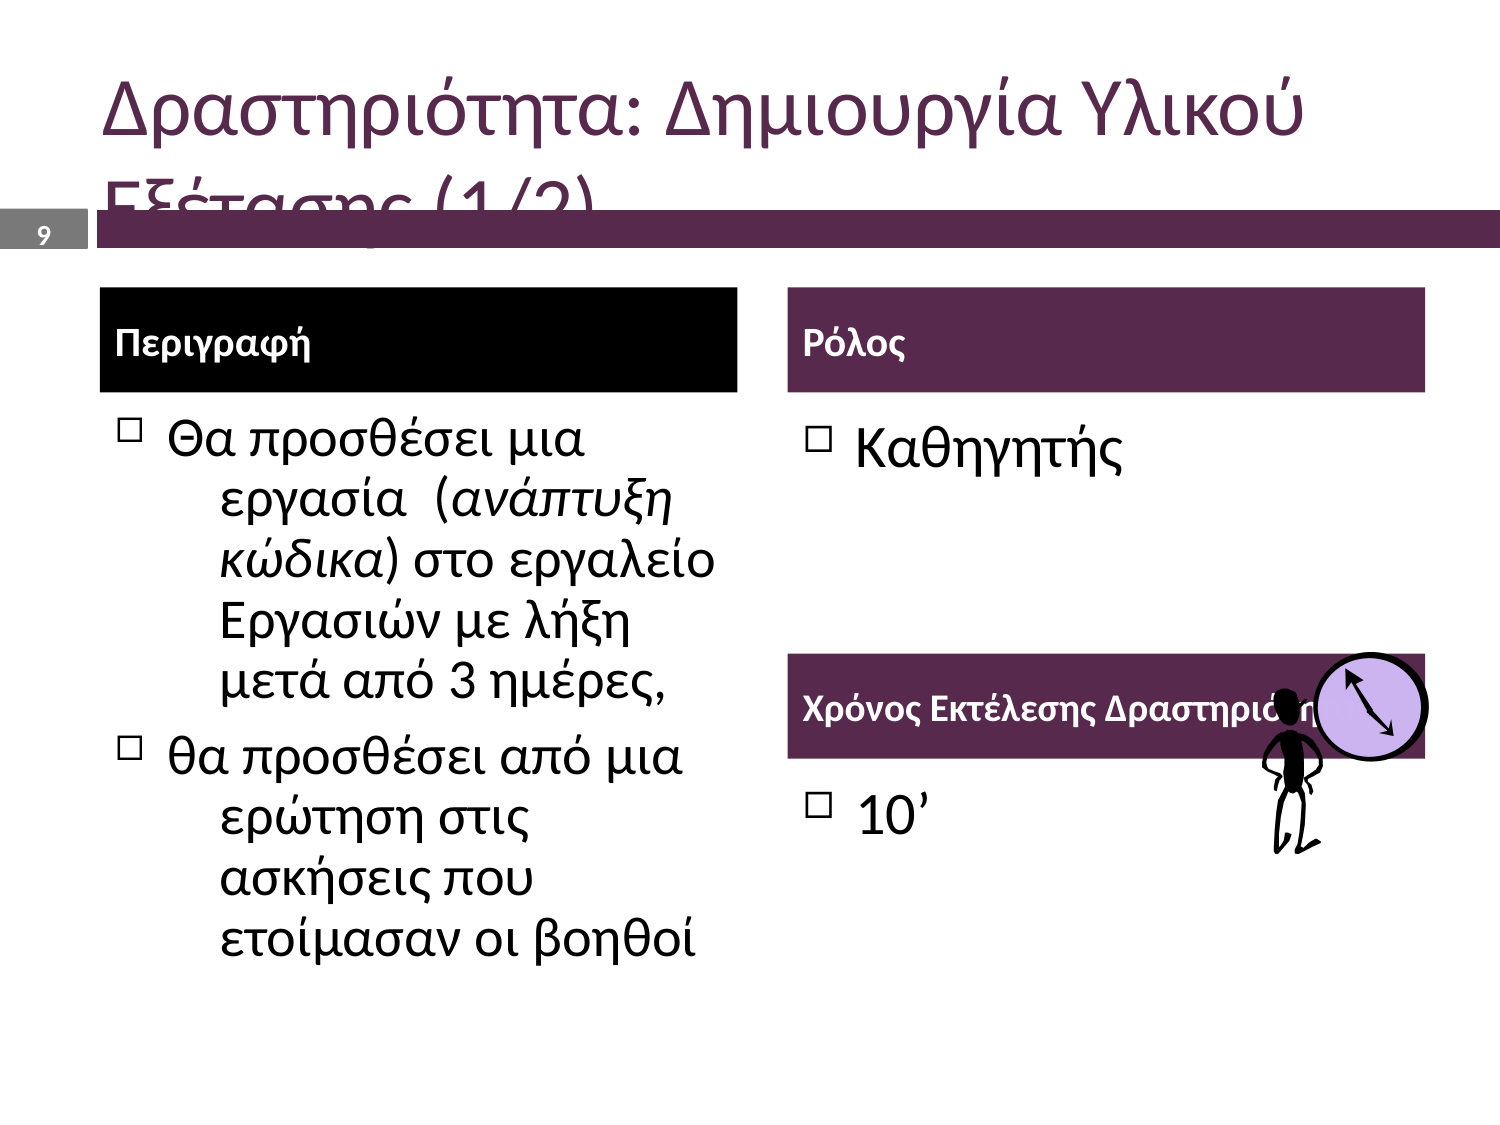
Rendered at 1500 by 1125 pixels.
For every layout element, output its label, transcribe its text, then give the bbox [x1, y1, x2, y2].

picture [1262, 652, 1429, 854]
list Περιγραφή [99, 287, 738, 393]
list Ρόλος [787, 287, 1426, 393]
text_box [0, 208, 88, 249]
title Δραστηριότητα: Δημιουργία Υλικού Εξέτασης (1/2) [87, 44, 1426, 188]
list Θα προσθέσει μια εργασία (ανάπτυξη κώδικα) στο εργαλείο Εργασιών με λήξη μετά από 3 ημέρες, θα προσθέσει από μια ερώτηση στις ασκήσεις που ετοίμασαν οι βοηθοί [99, 399, 738, 988]
list 10’ [787, 766, 1426, 988]
list Χρόνος Εκτέλεσης Δραστηριότητας [787, 653, 1262, 759]
list Καθηγητής [787, 399, 1426, 634]
